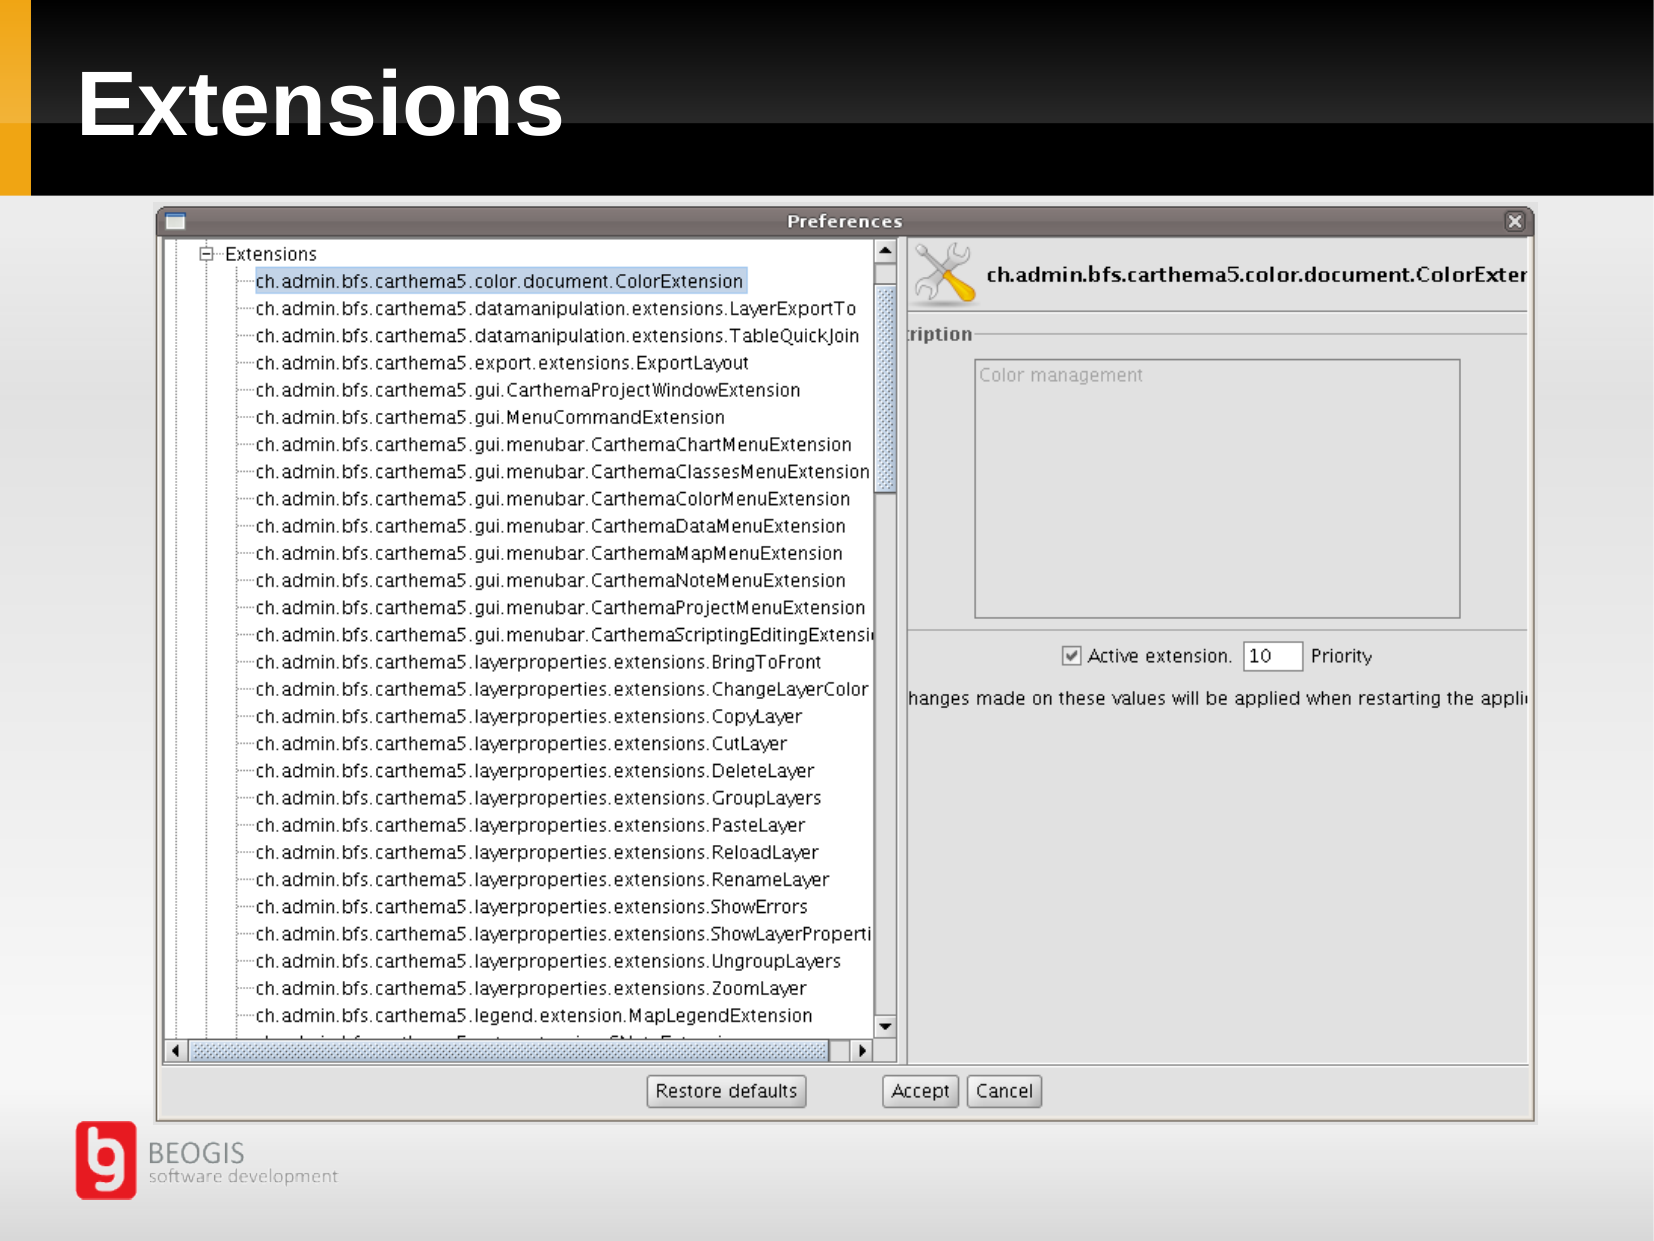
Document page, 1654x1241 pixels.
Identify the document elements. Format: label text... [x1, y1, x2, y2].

picture [0, 0, 1654, 1241]
title Extensions [76, 7, 1565, 200]
